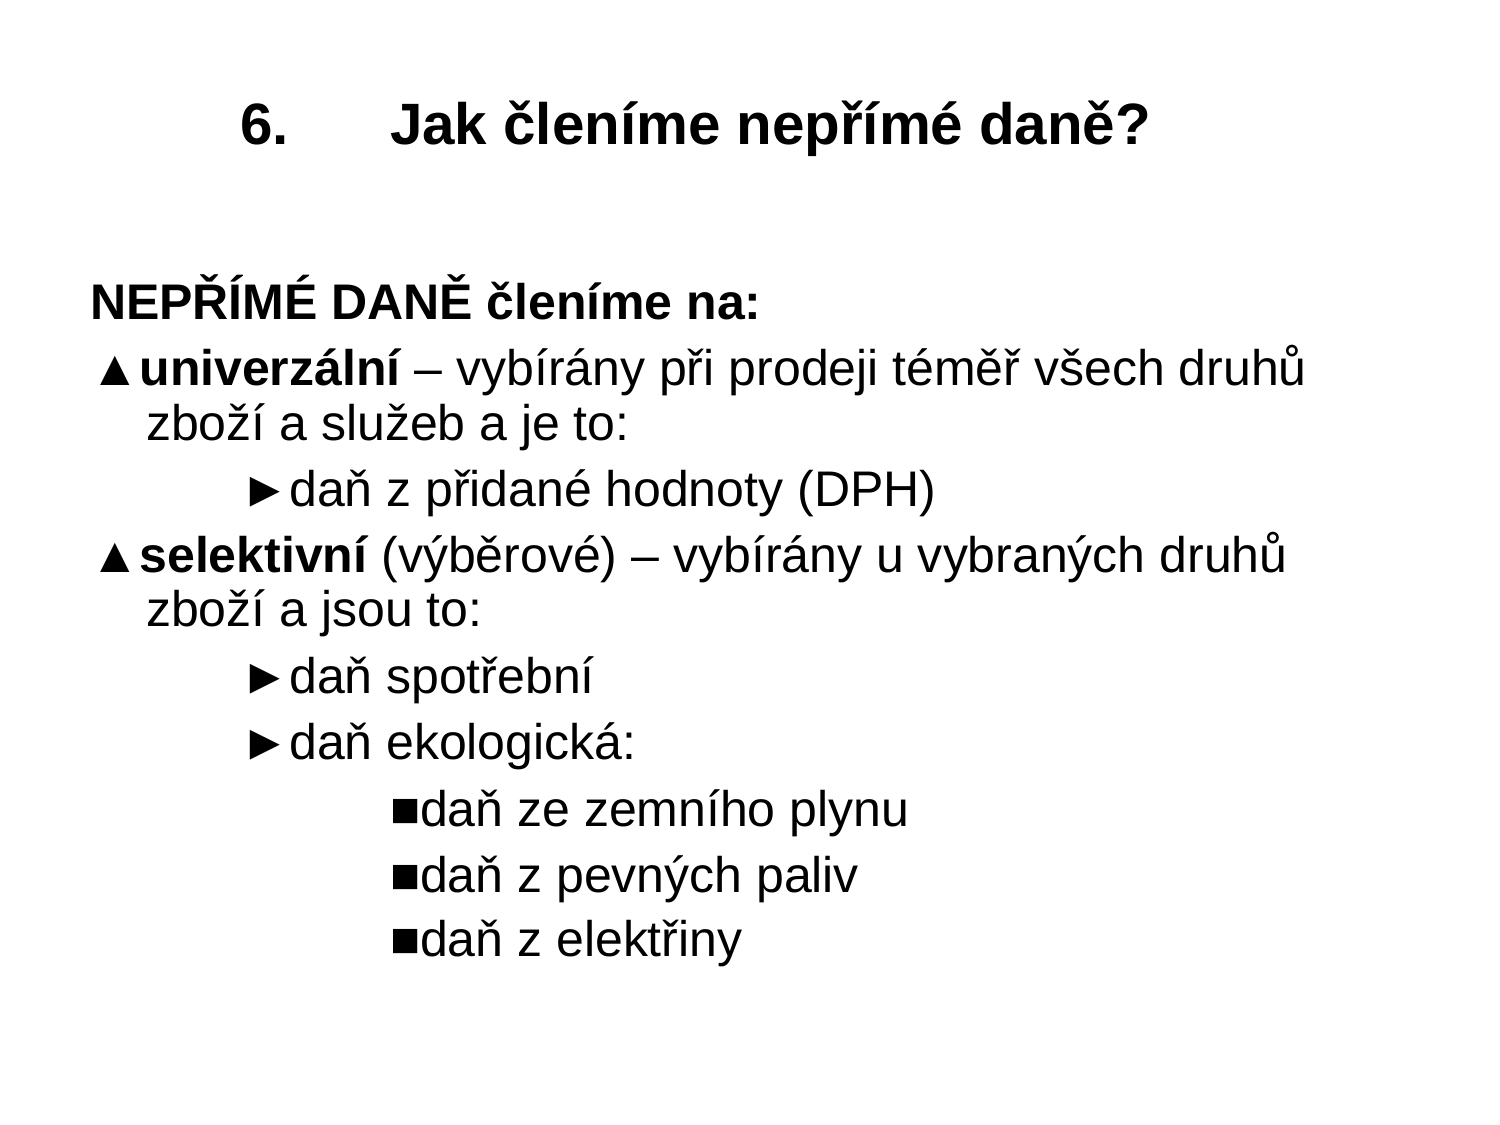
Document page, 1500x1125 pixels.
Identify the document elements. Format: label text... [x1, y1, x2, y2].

list NEPŘÍMÉ DANĚ členíme na: ▲univerzální – vybírány při prodeji téměř všech druhů zboží a služeb a je to: ►daň z přidané hodnoty (DPH) ▲selektivní (výběrové) – vybírány u vybraných druhů zboží a jsou to: ►daň spotřební ►daň ekologická: ■daň ze zemního plynu ■daň z pevných paliv ■daň z elektřiny [75, 196, 1426, 1125]
title 6. Jak členíme nepřímé daně? [75, 45, 1426, 196]
